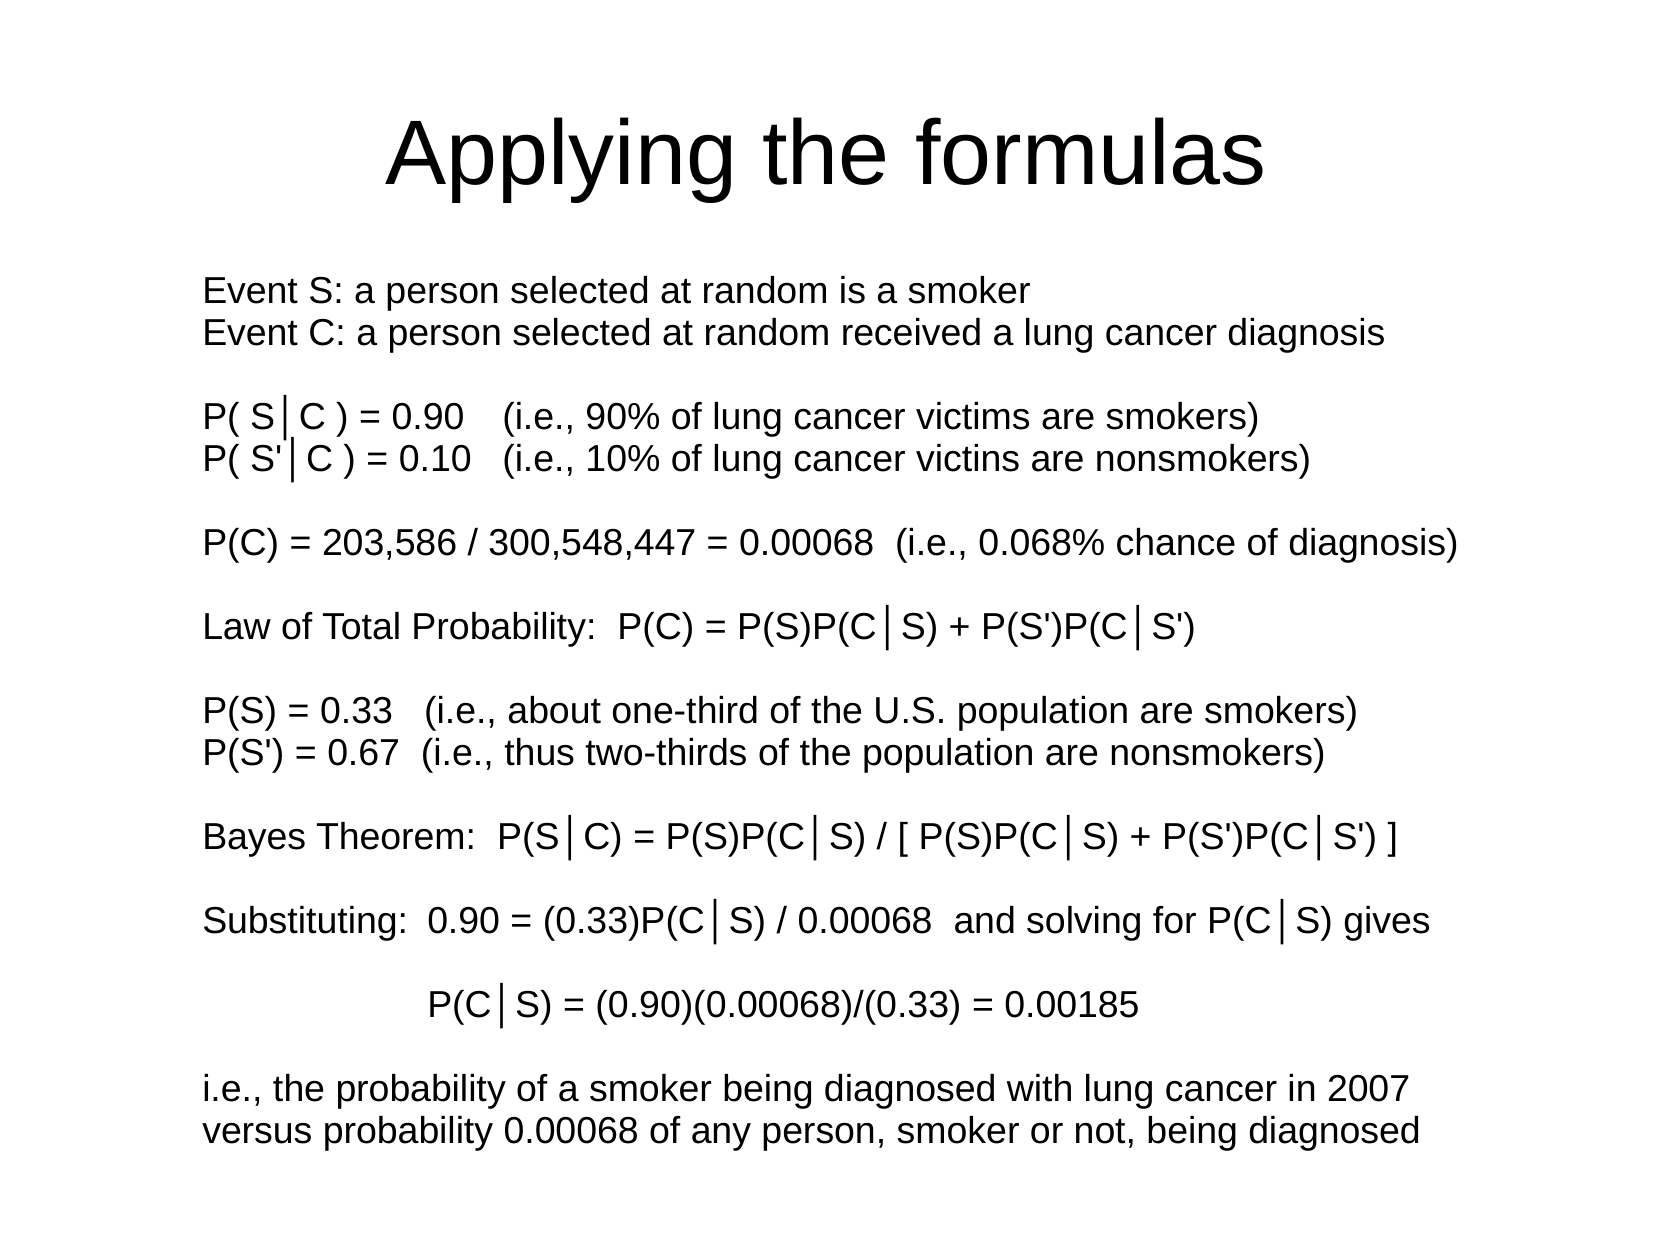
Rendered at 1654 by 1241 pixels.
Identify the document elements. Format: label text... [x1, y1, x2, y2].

text_box Event S: a person selected at random is a smoker Event C: a person selected at random received a lung cancer diagnosis P( S│C ) = 0.90 (i.e., 90% of lung cancer victims are smokers) P( S'│C ) = 0.10 (i.e., 10% of lung cancer victins are nonsmokers) P(C) = 203,586 / 300,548,447 = 0.00068 (i.e., 0.068% chance of diagnosis) Law of Total Probability: P(C) = P(S)P(C│S) + P(S')P(C│S') P(S) = 0.33 (i.e., about one-third of the U.S. population are smokers) P(S') = 0.67 (i.e., thus two-thirds of the population are nonsmokers) Bayes Theorem: P(S│C) = P(S)P(C│S) / [ P(S)P(C│S) + P(S')P(C│S') ] Substituting: 0.90 = (0.33)P(C│S) / 0.00068 and solving for P(C│S) gives P(C│S) = (0.90)(0.00068)/(0.33) = 0.00185 i.e., the probability of a smoker being diagnosed with lung cancer in 2007 versus probability 0.00068 of any person, smoker or not, being diagnosed [187, 262, 1475, 1160]
title Applying the formulas [82, 56, 1571, 250]
